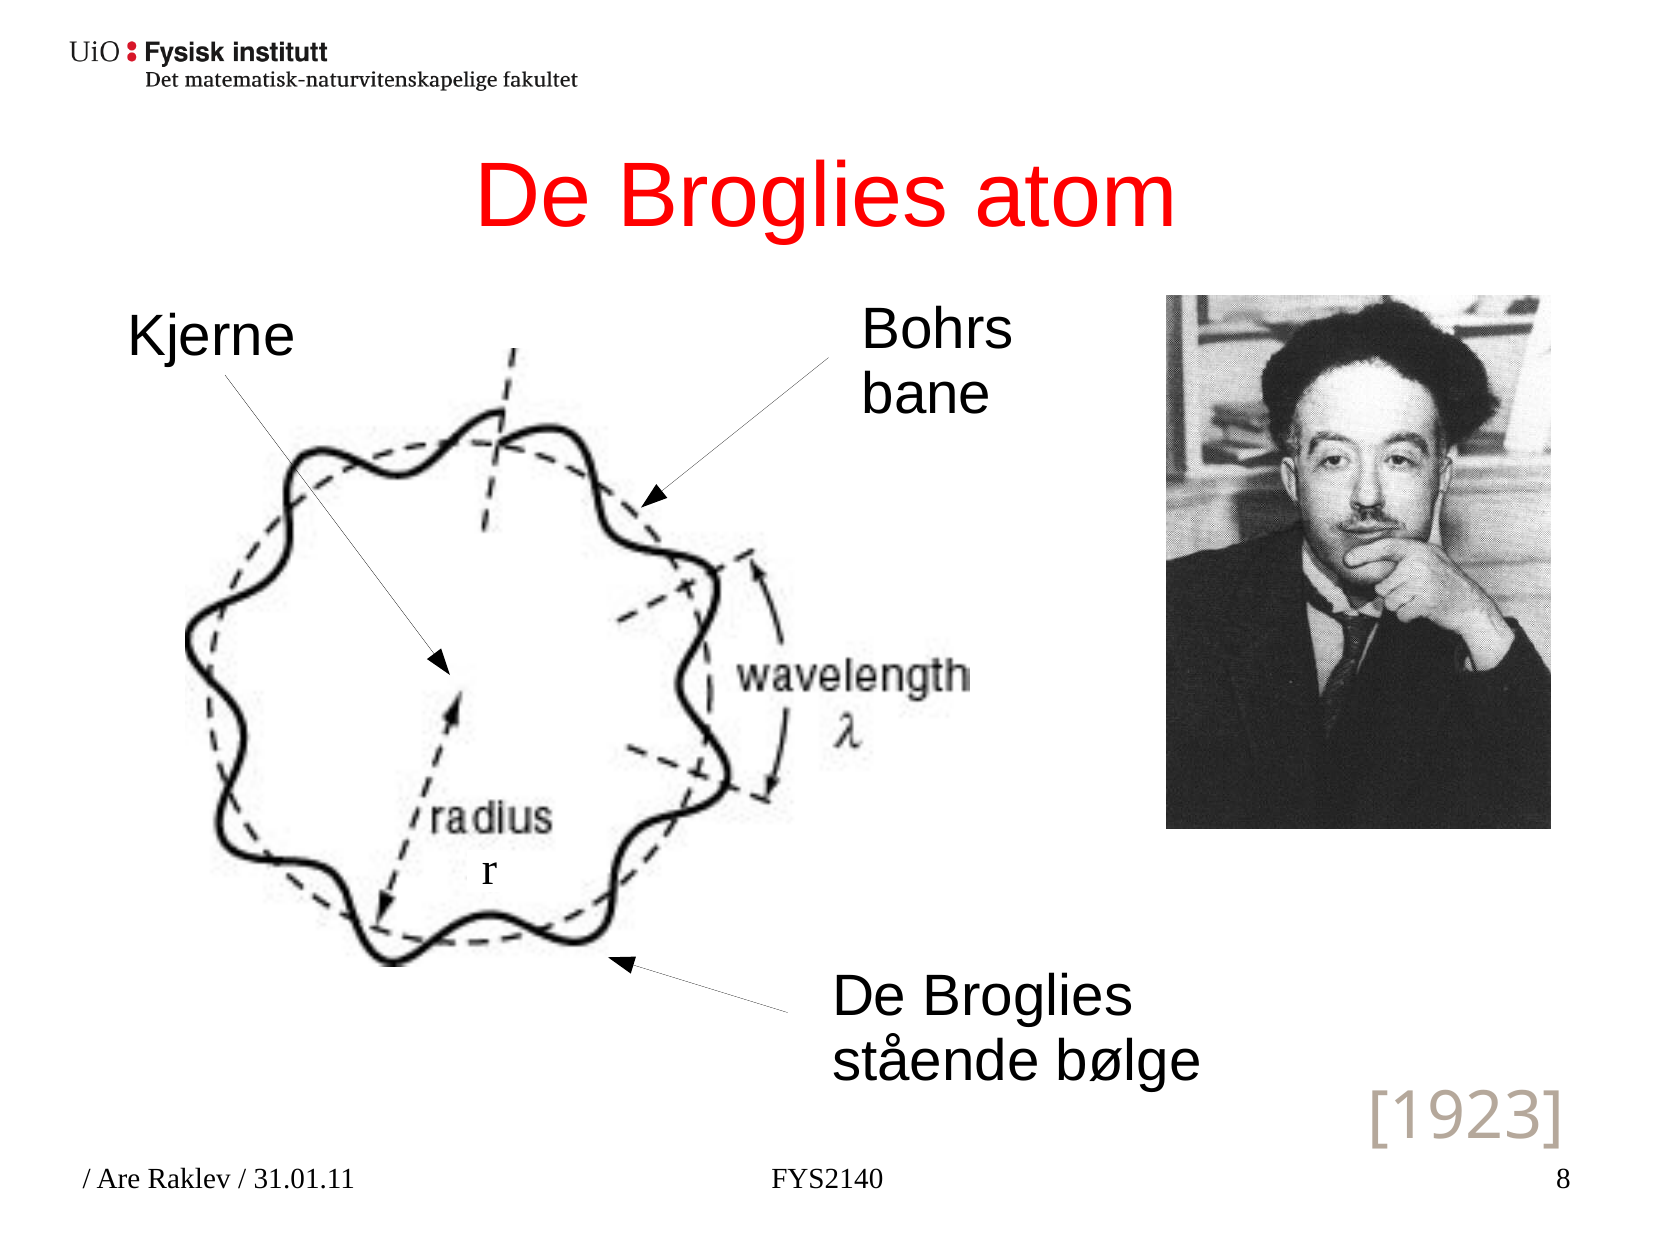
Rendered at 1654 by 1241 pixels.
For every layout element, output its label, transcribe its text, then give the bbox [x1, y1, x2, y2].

picture [1166, 295, 1551, 829]
text_box [1923] [1329, 1060, 1568, 1150]
picture [185, 348, 970, 968]
picture [68, 37, 581, 93]
text_box Bohrs bane [846, 288, 1072, 434]
text_box Kjerne [112, 295, 311, 376]
text_box r [467, 836, 548, 907]
text_box De Broglies stående bølge [817, 955, 1230, 1101]
title De Broglies atom [82, 90, 1571, 298]
